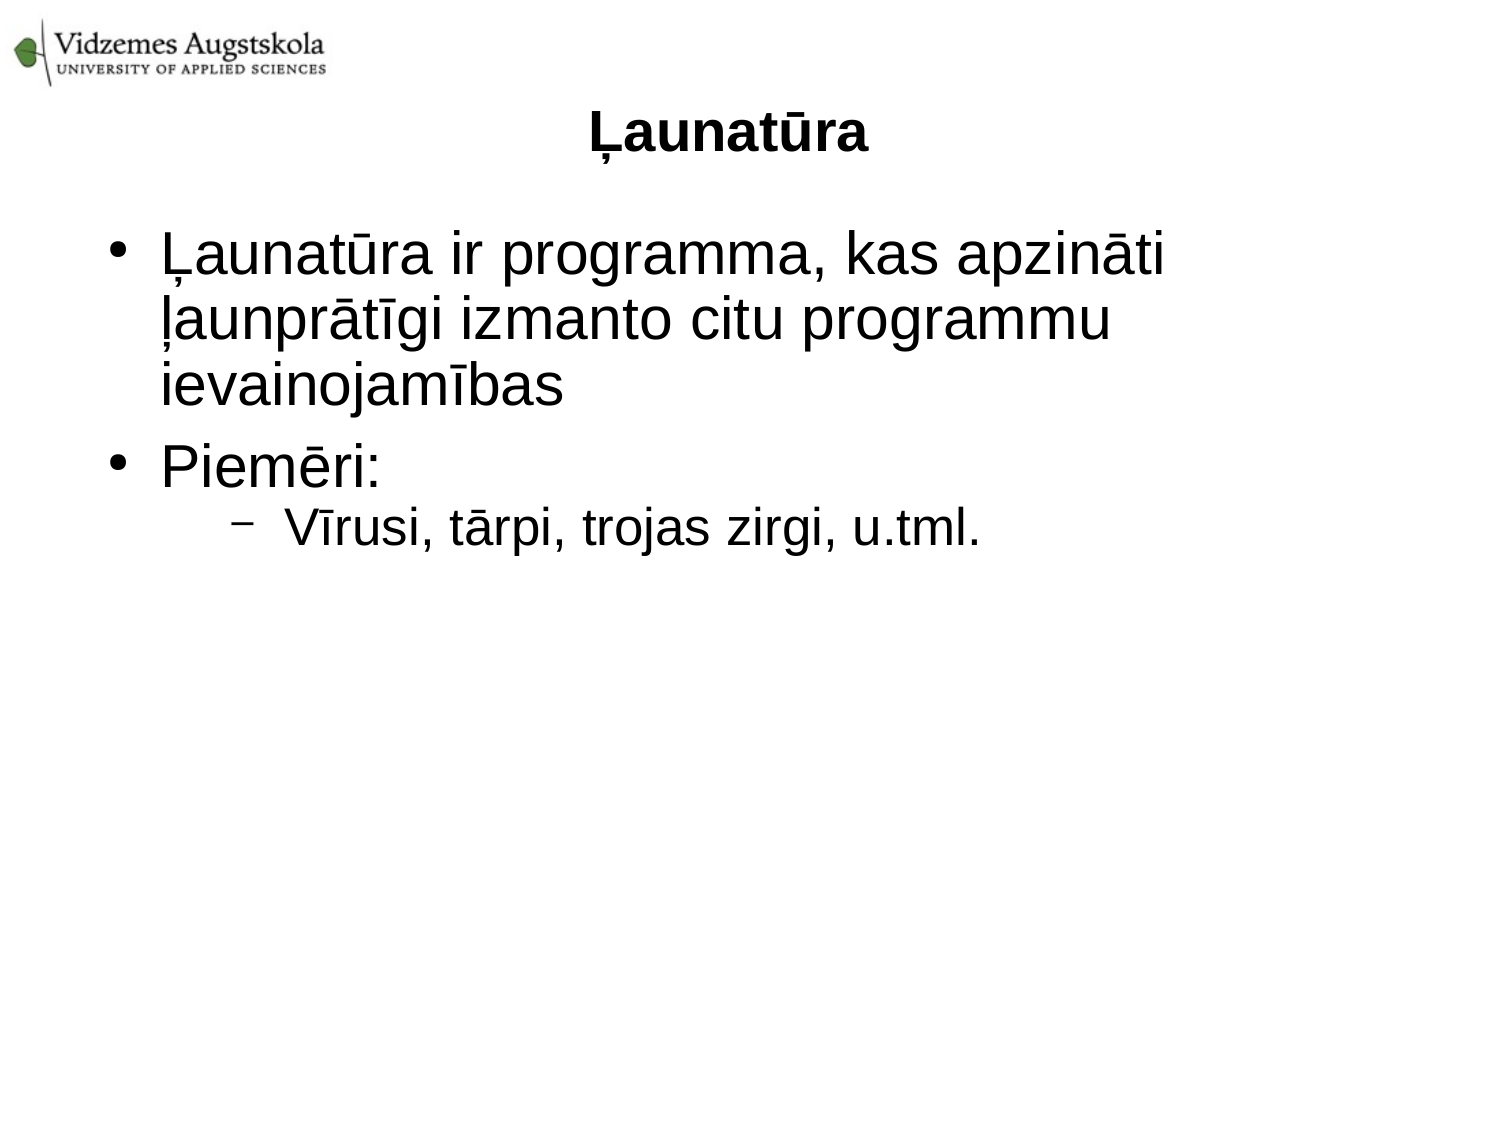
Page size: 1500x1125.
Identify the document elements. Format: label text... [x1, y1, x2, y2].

picture [5, 2, 334, 102]
list Ļaunatūra ir programma, kas apzināti ļaunprātīgi izmanto citu programmu ievainojamības Piemēri: Vīrusi, tārpi, trojas zirgi, u.tml. [74, 214, 1424, 1004]
title Ļaunatūra [85, 87, 1372, 177]
